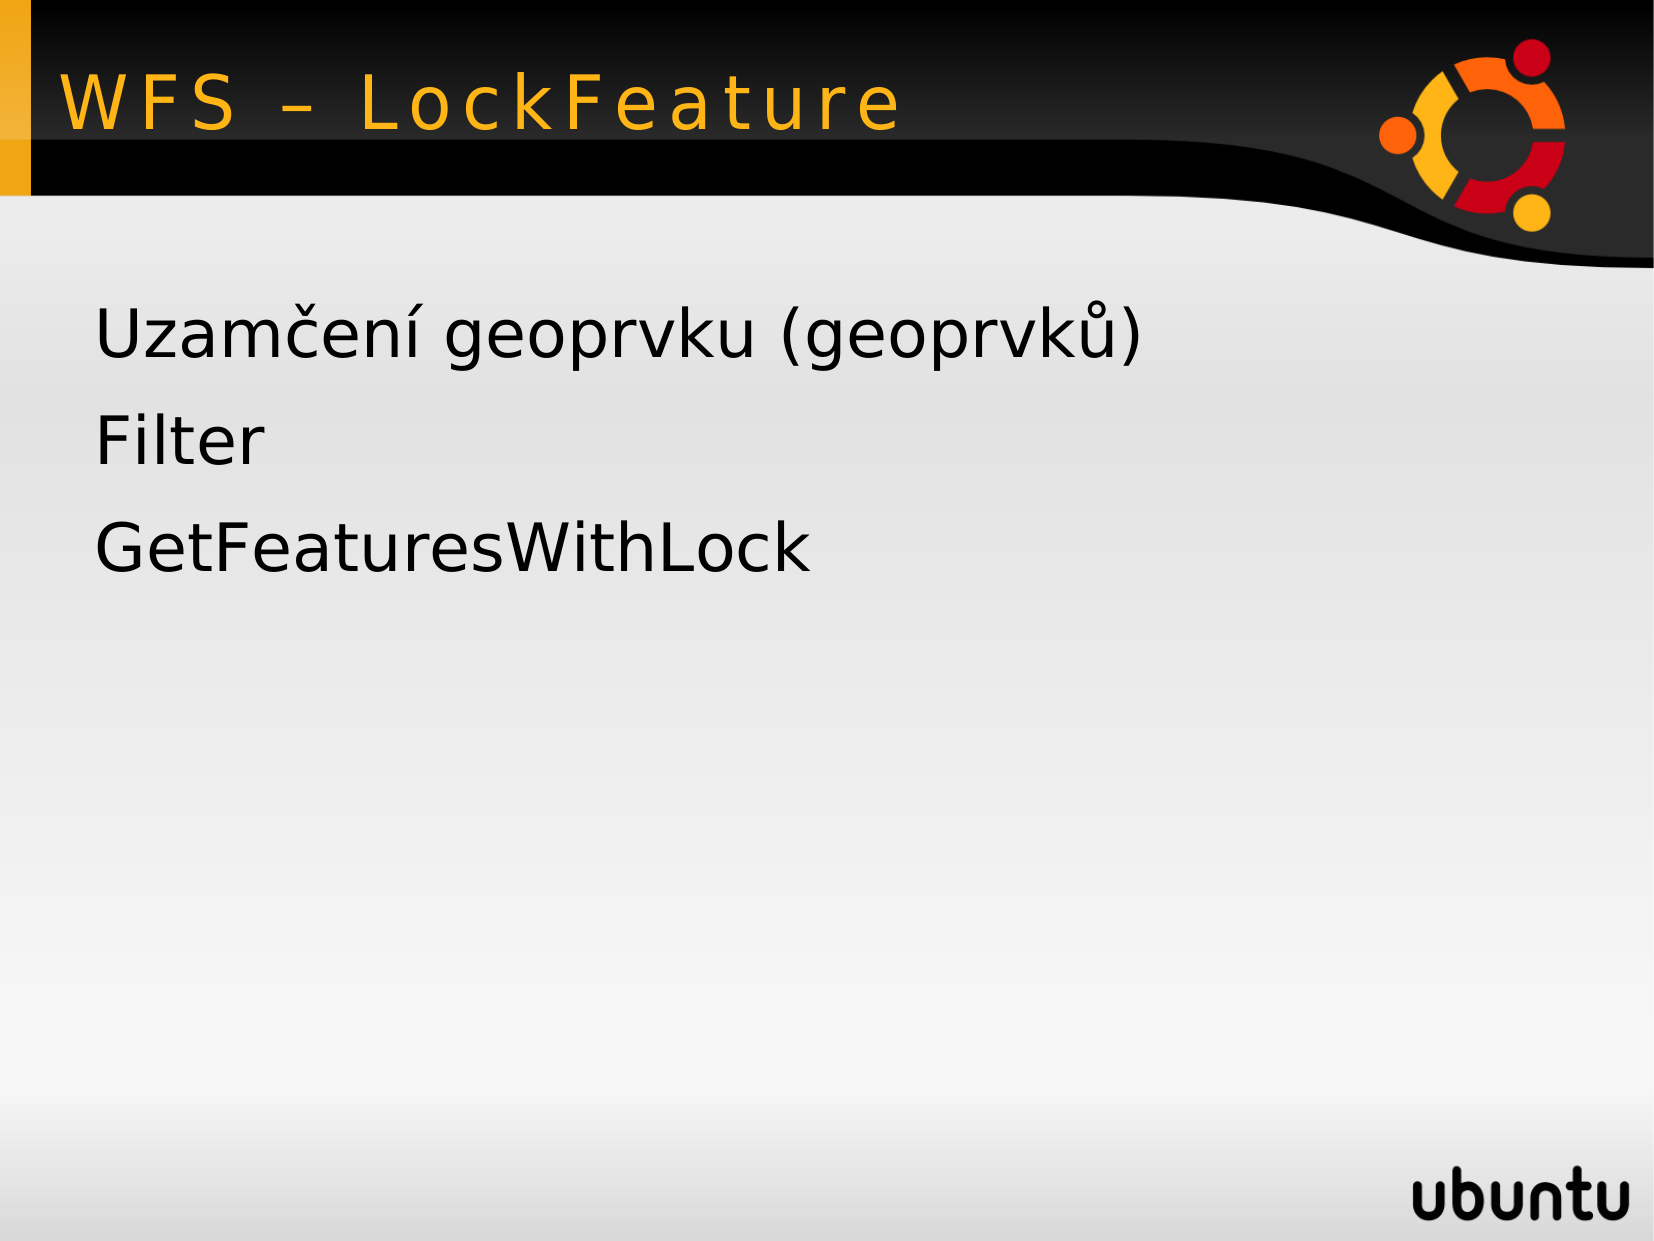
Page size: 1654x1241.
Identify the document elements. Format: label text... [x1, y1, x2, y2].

list Uzamčení geoprvku (geoprvků) Filter GetFeaturesWithLock [76, 295, 1565, 1114]
title WFS – LockFeature [59, 29, 1270, 178]
picture [0, 0, 1654, 1241]
